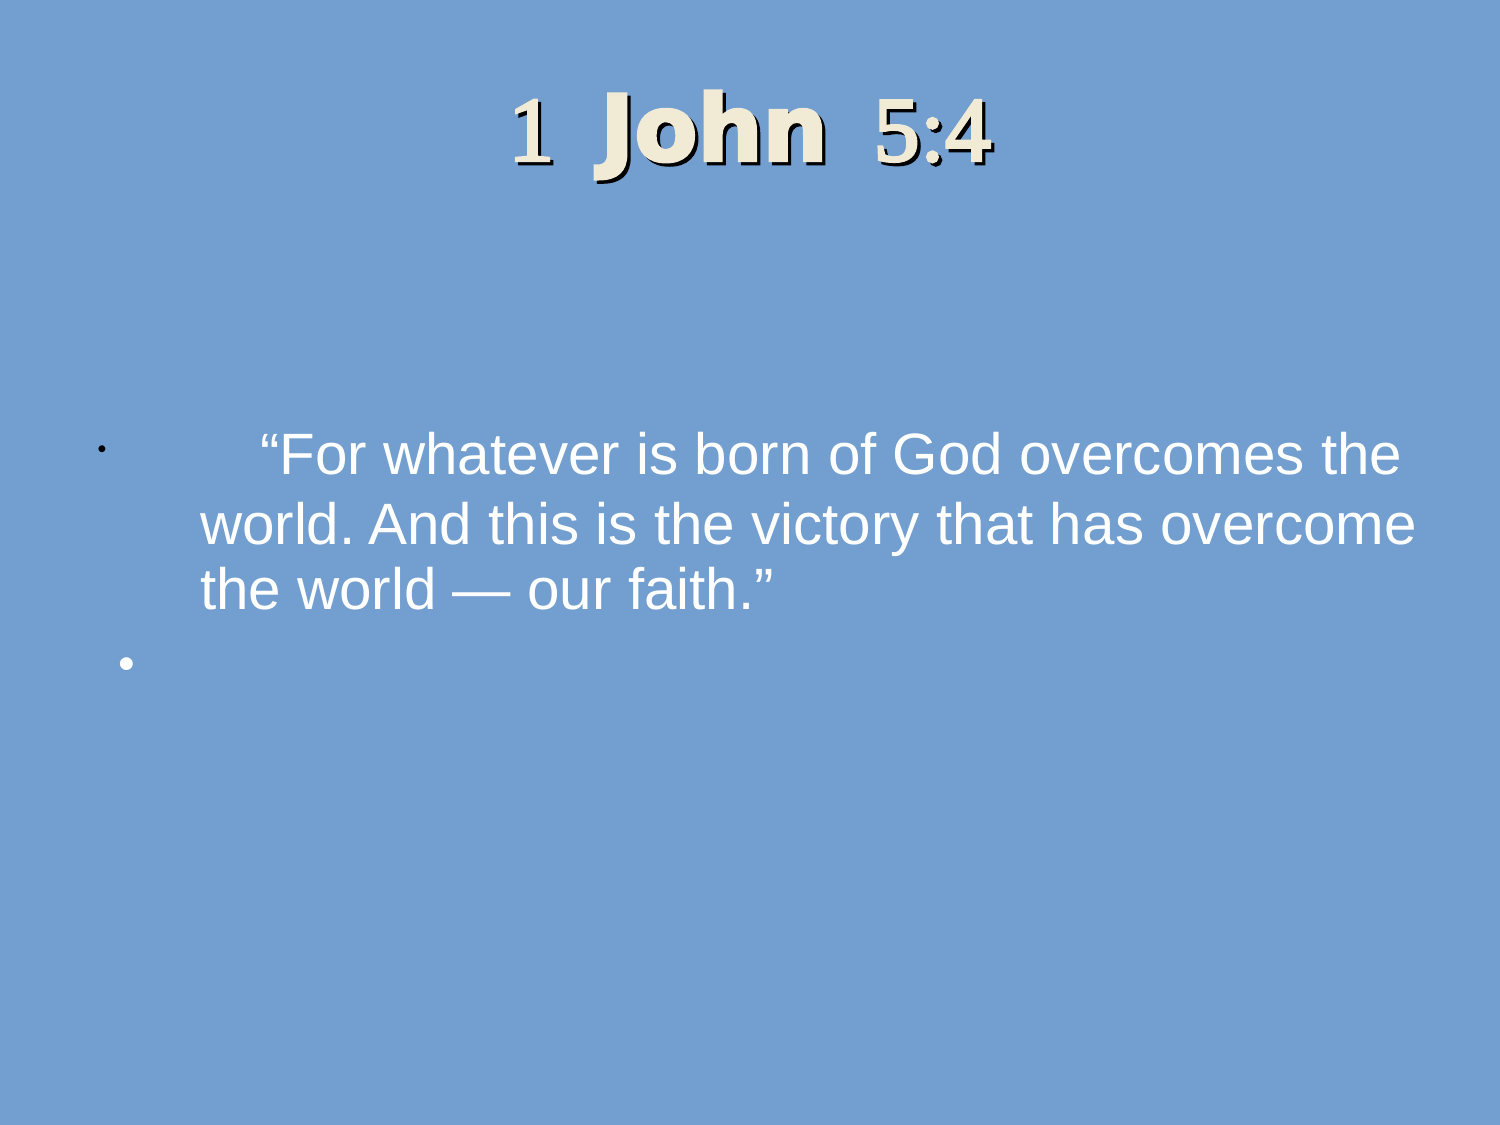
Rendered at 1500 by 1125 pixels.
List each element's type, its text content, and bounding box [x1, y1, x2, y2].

list “For whatever is born of God overcomes the world. And this is the victory that has overcome the world — our faith.” [75, 412, 1426, 1125]
title 1 John 5:4 [75, 44, 1426, 233]
